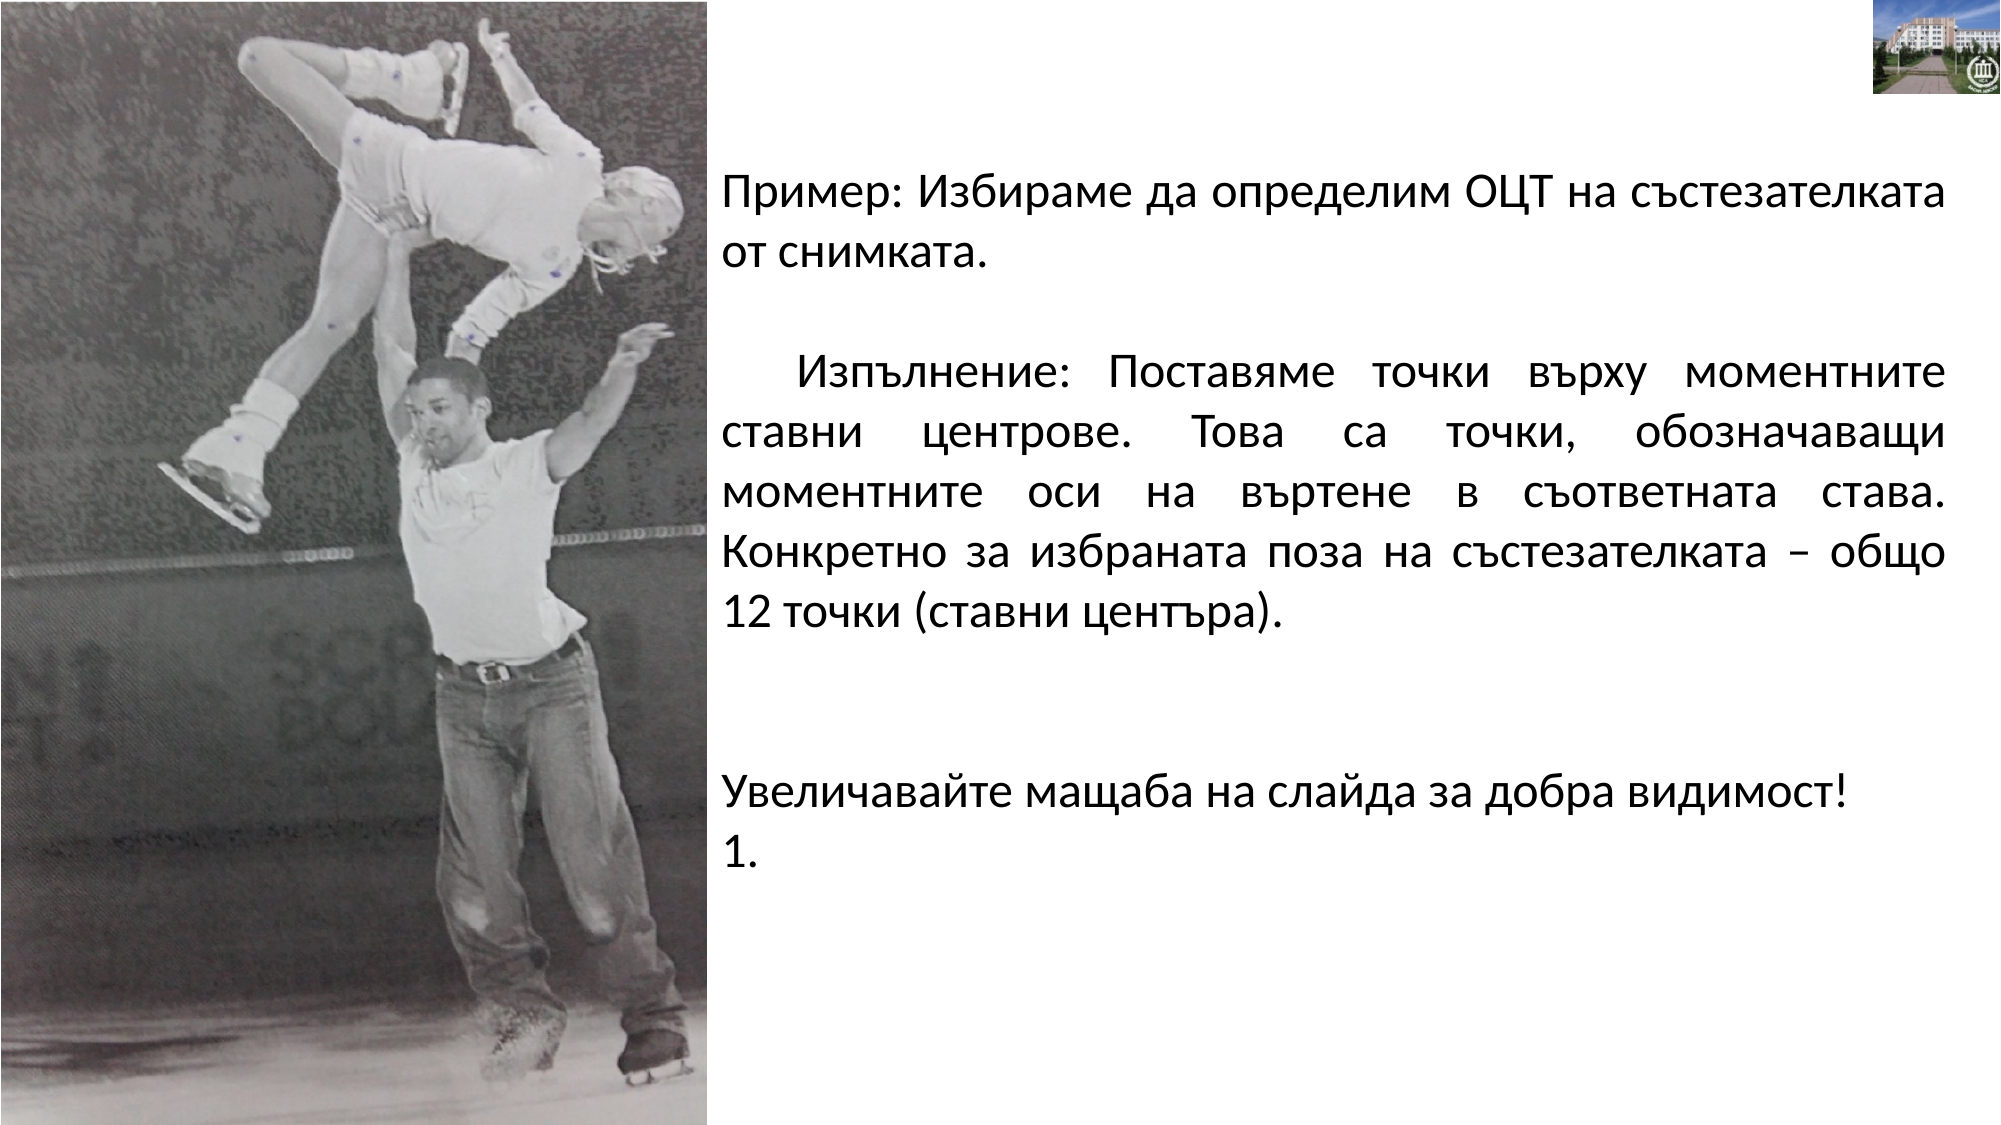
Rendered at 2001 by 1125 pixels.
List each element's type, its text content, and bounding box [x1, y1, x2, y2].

picture [1873, 0, 2000, 94]
picture [0, 1, 707, 1125]
text_box Пример: Избираме да определим ОЦТ на състезателката от снимката. Изпълнение: Поставяме точки върху моментните ставни центрове. Това са точки, обозначаващи моментните оси на въртене в съответната става. Конкретно за избраната поза на състезателката – общо 12 точки (ставни центъра). Увеличавайте мащаба на слайда за добра видимост! [706, 149, 1972, 893]
